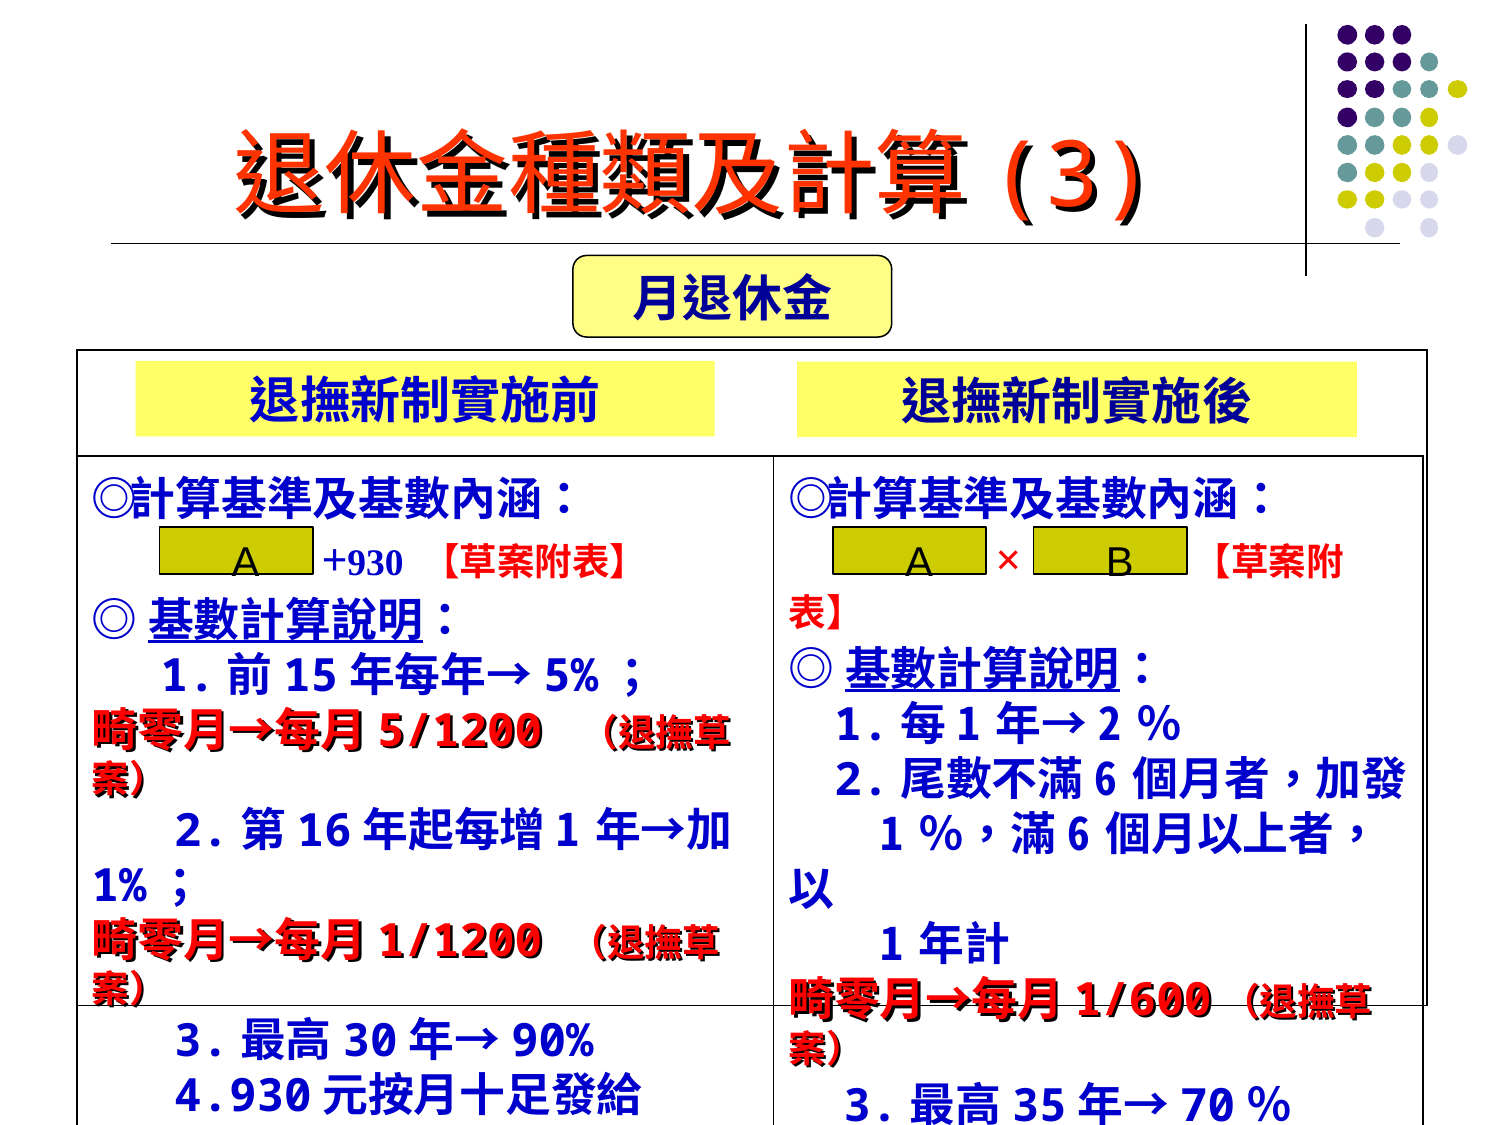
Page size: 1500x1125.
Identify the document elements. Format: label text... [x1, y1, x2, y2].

text_box 退撫新制實施前 [135, 360, 715, 437]
text_box B [1112, 550, 1125, 560]
text_box ◎計算基準及基數內涵： +930 【草案附表】 ◎基數計算說明： 1.前15年每年→5%； 畸零月→每月5/1200 （退撫草案） 2.第16年起每增1年→加1%； 畸零月→每月1/1200 （退撫草案） 3.最高30年→90% 4.930元按月十足發給 [76, 456, 773, 1125]
text_box A [832, 527, 987, 575]
text_box A [914, 552, 924, 565]
text_box B [1112, 563, 1127, 573]
text_box A [910, 568, 928, 575]
title 退休金種類及計算(3) [74, 20, 1313, 233]
text_box A [236, 568, 254, 575]
text_box B [1033, 527, 1188, 575]
text_box 月退休金 [572, 255, 892, 338]
text_box A [159, 527, 313, 575]
text_box ◎計算基準及基數內涵： × 【草案附表】 ◎基數計算說明： 1.每1年→2％ 2.尾數不滿6個月者，加發 1％，滿6個月以上者，以 1年計 畸零月→每月1/600（退撫草案） 3.最高35年→70％ [773, 456, 1424, 1125]
text_box A [240, 552, 250, 565]
text_box 退撫新制實施後 [797, 361, 1357, 438]
